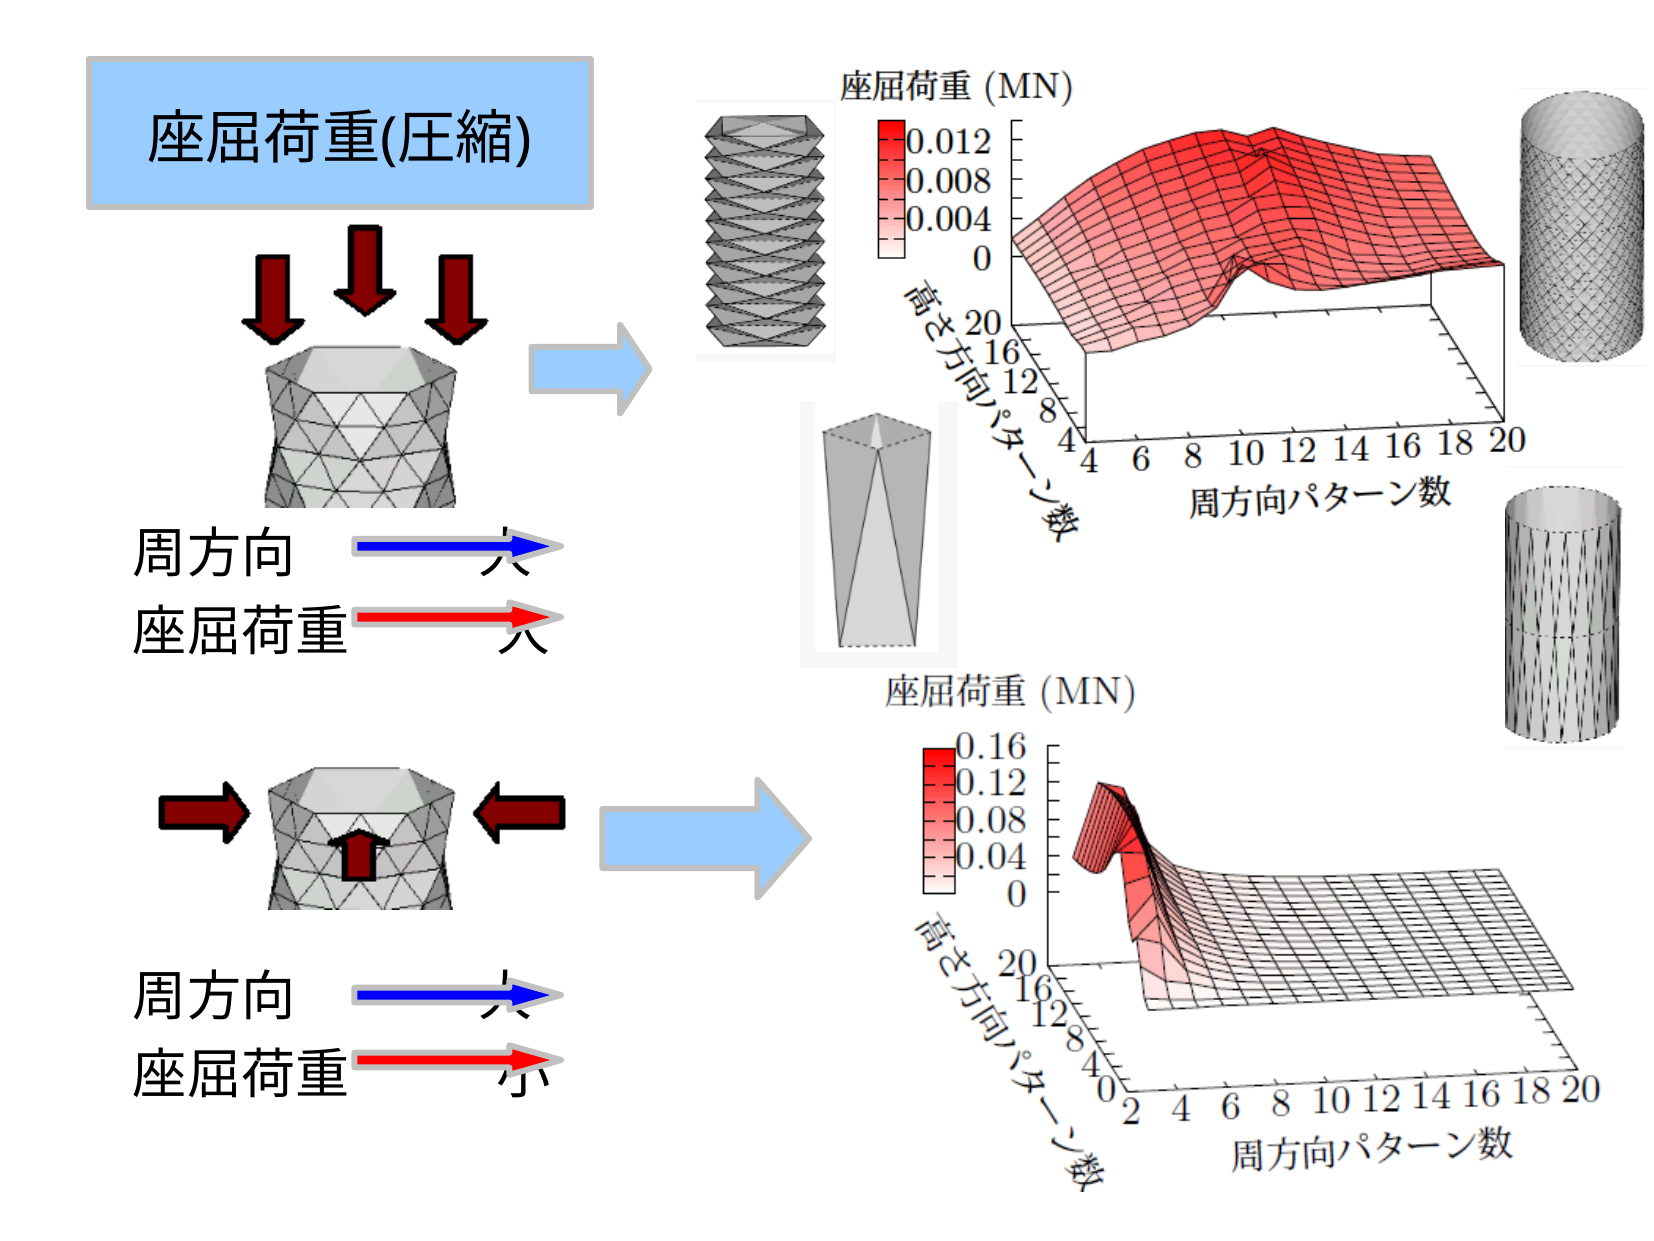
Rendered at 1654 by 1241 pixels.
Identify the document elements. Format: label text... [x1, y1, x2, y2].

text_box [354, 980, 562, 1010]
text_box [602, 779, 810, 898]
picture [226, 214, 514, 508]
text_box 座屈荷重(圧縮) [88, 59, 591, 207]
picture [800, 63, 1646, 1193]
text_box 周方向 大 座屈荷重 大 [118, 501, 739, 659]
text_box 周方向 大 座屈荷重 小 [118, 944, 739, 1102]
text_box [531, 324, 650, 414]
text_box [354, 531, 562, 562]
picture [696, 100, 836, 362]
text_box [354, 1045, 562, 1075]
text_box [354, 602, 562, 632]
picture [137, 744, 597, 910]
